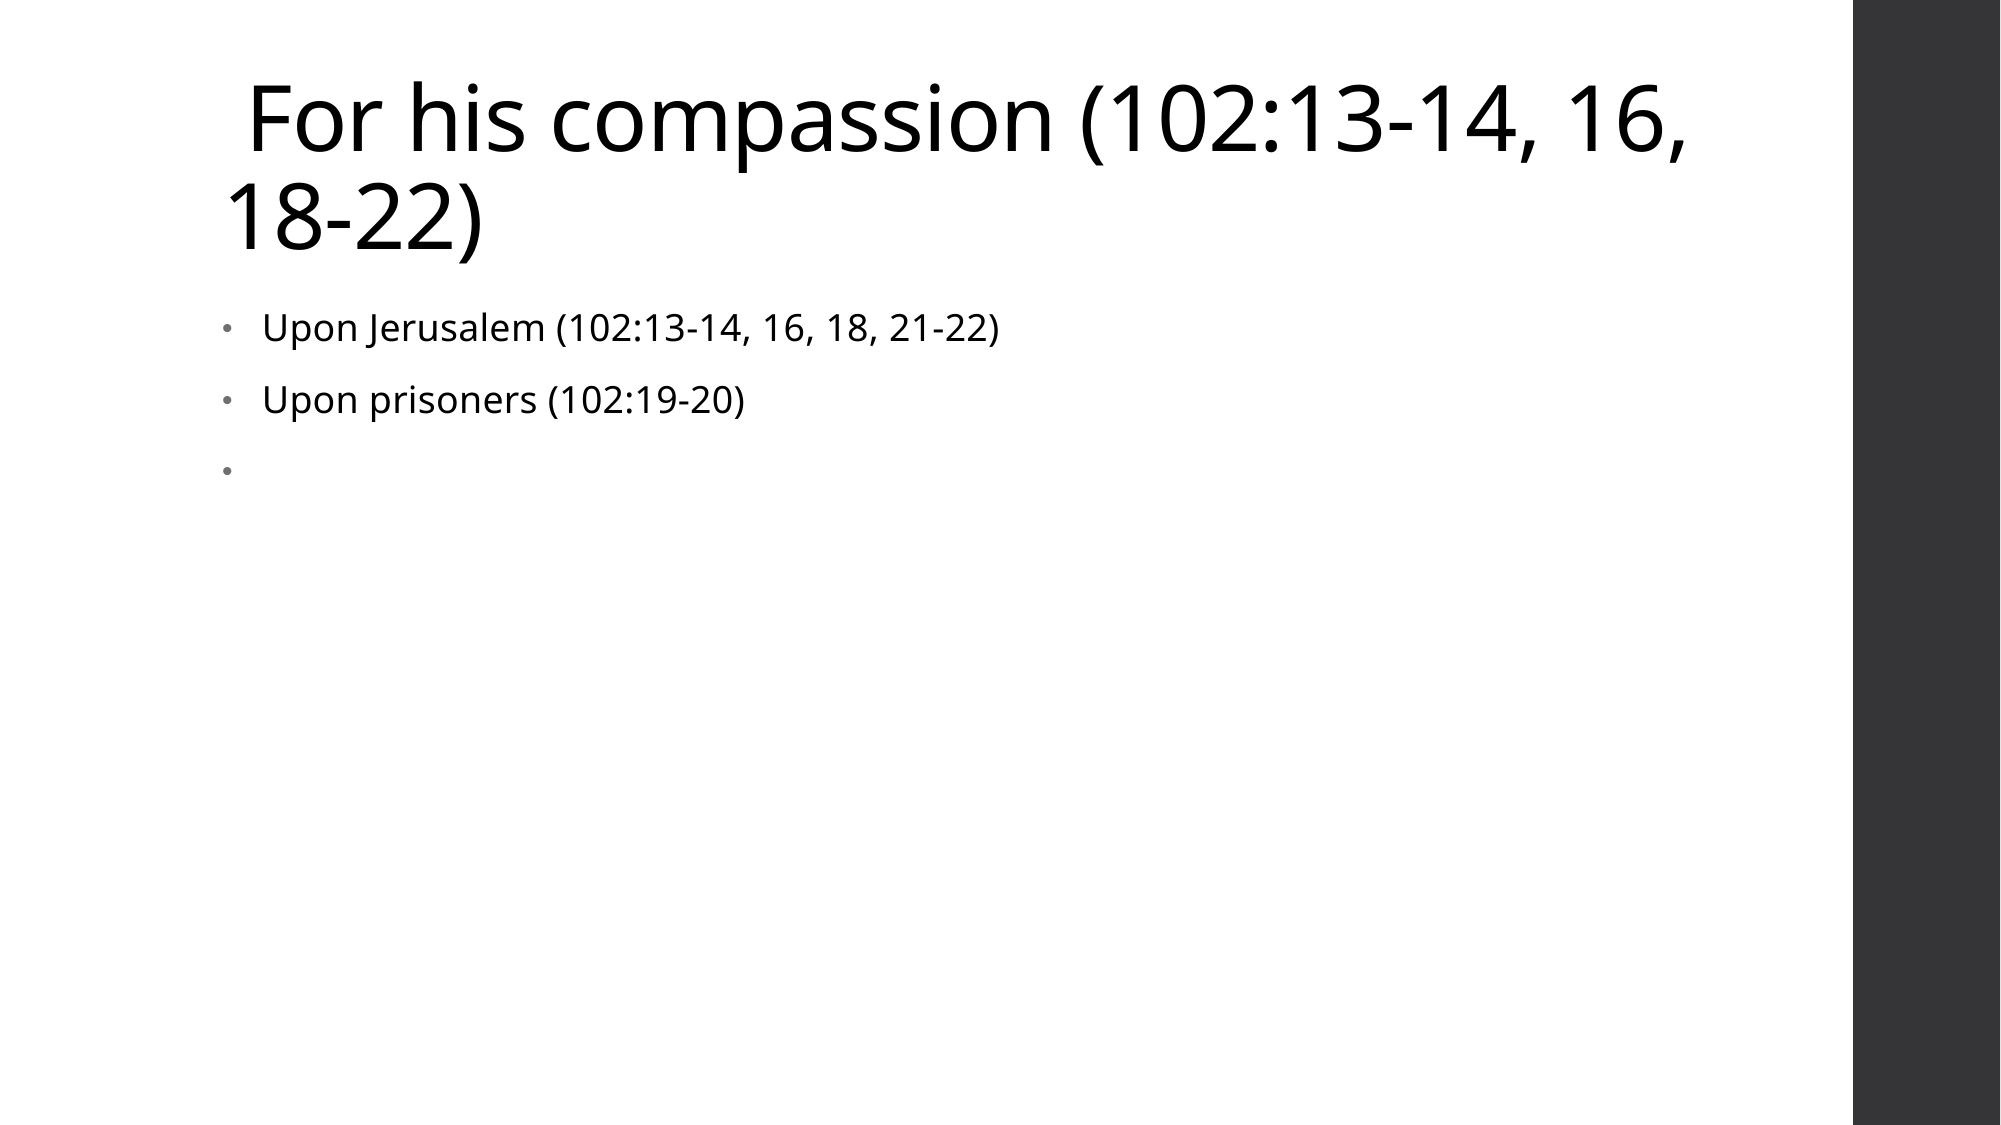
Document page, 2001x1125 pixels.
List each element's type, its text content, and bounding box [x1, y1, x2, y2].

title For his compassion (102:13-14, 16, 18-22) [206, 60, 1797, 278]
list Upon Jerusalem (102:13-14, 16, 18, 21-22) Upon prisoners (102:19-20) [206, 299, 1617, 1014]
